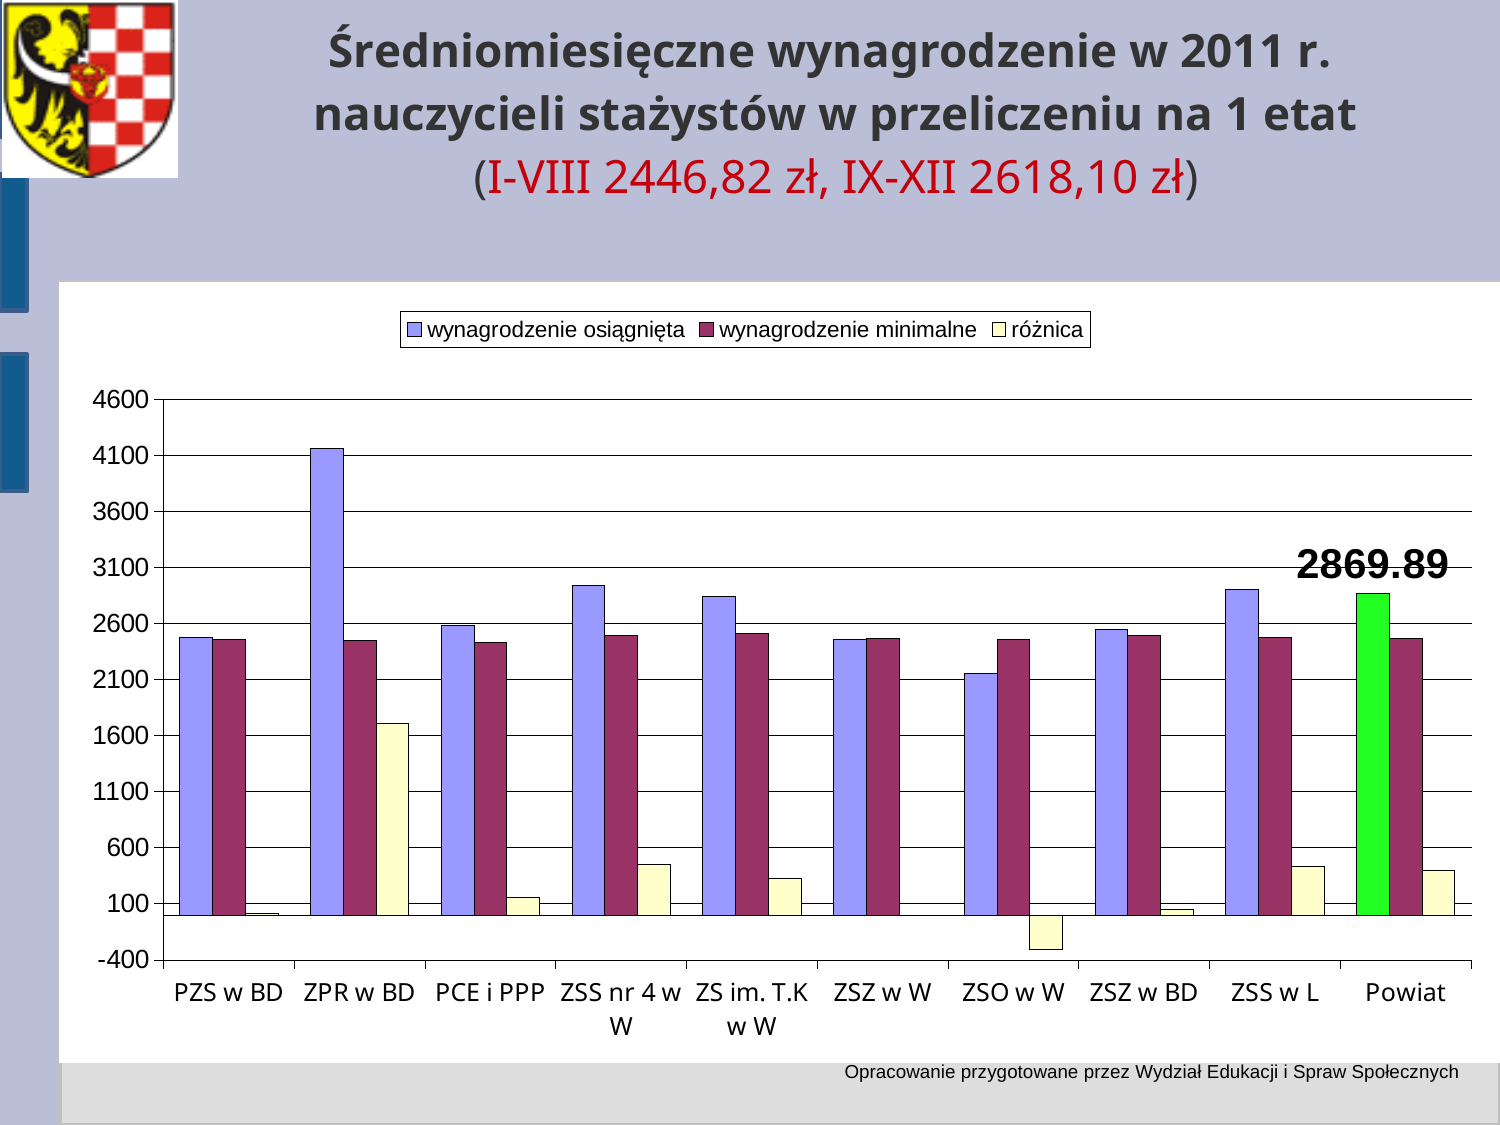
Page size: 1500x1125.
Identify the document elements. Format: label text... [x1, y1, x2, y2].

text_box Opracowanie przygotowane przez Wydział Edukacji i Spraw Społecznych [826, 1054, 1477, 1125]
picture [2, 0, 178, 178]
chart [59, 281, 1500, 1063]
title Średniomiesięczne wynagrodzenie w 2011 r. nauczycieli stażystów w przeliczeniu na 1 etat (I-VIII 2446,82 zł, IX-XII 2618,10 zł) [195, 18, 1477, 207]
